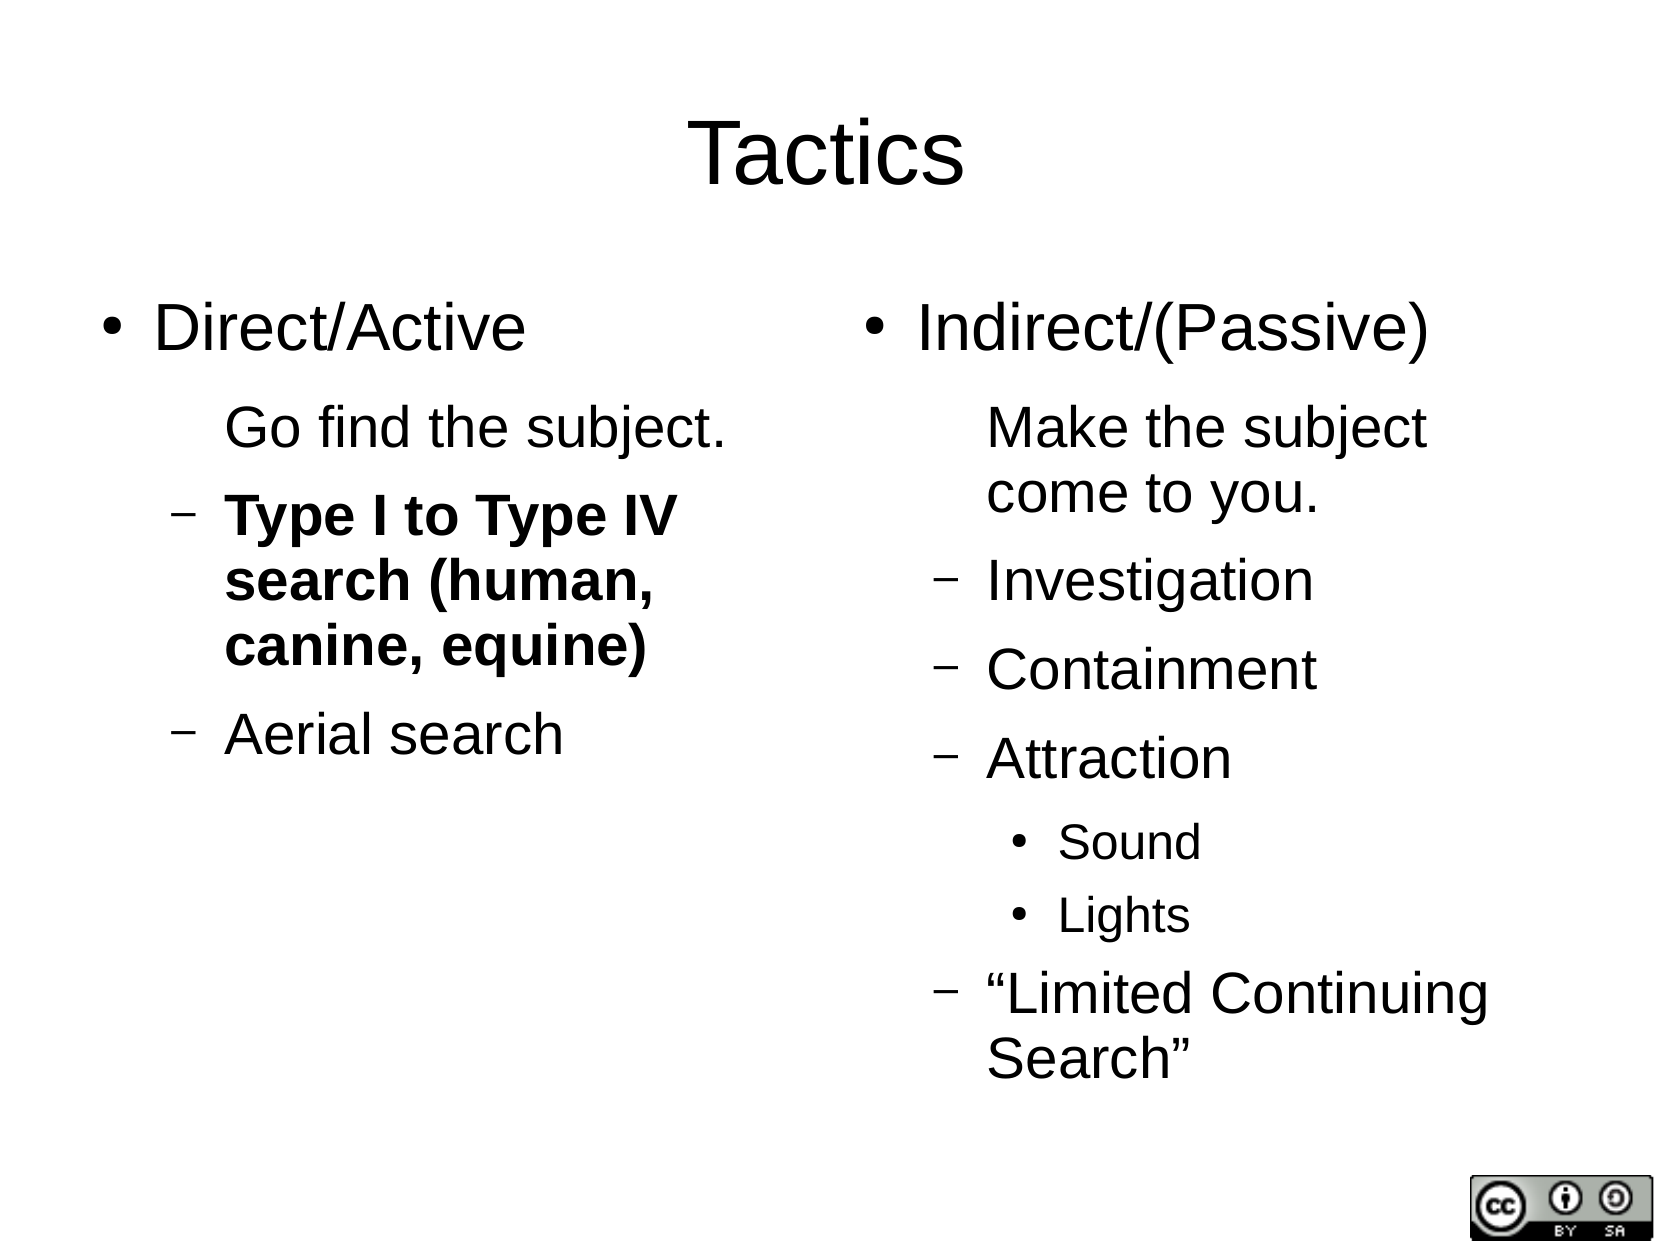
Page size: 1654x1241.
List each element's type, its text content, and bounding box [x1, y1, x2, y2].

picture [1470, 1175, 1654, 1241]
title Tactics [82, 49, 1571, 257]
list Indirect/(Passive) Make the subject come to you. Investigation Containment Attraction Sound Lights “Limited Continuing Search” [845, 290, 1572, 1199]
list Direct/Active Go find the subject. Type I to Type IV search (human, canine, equine) Aerial search [82, 290, 809, 1175]
